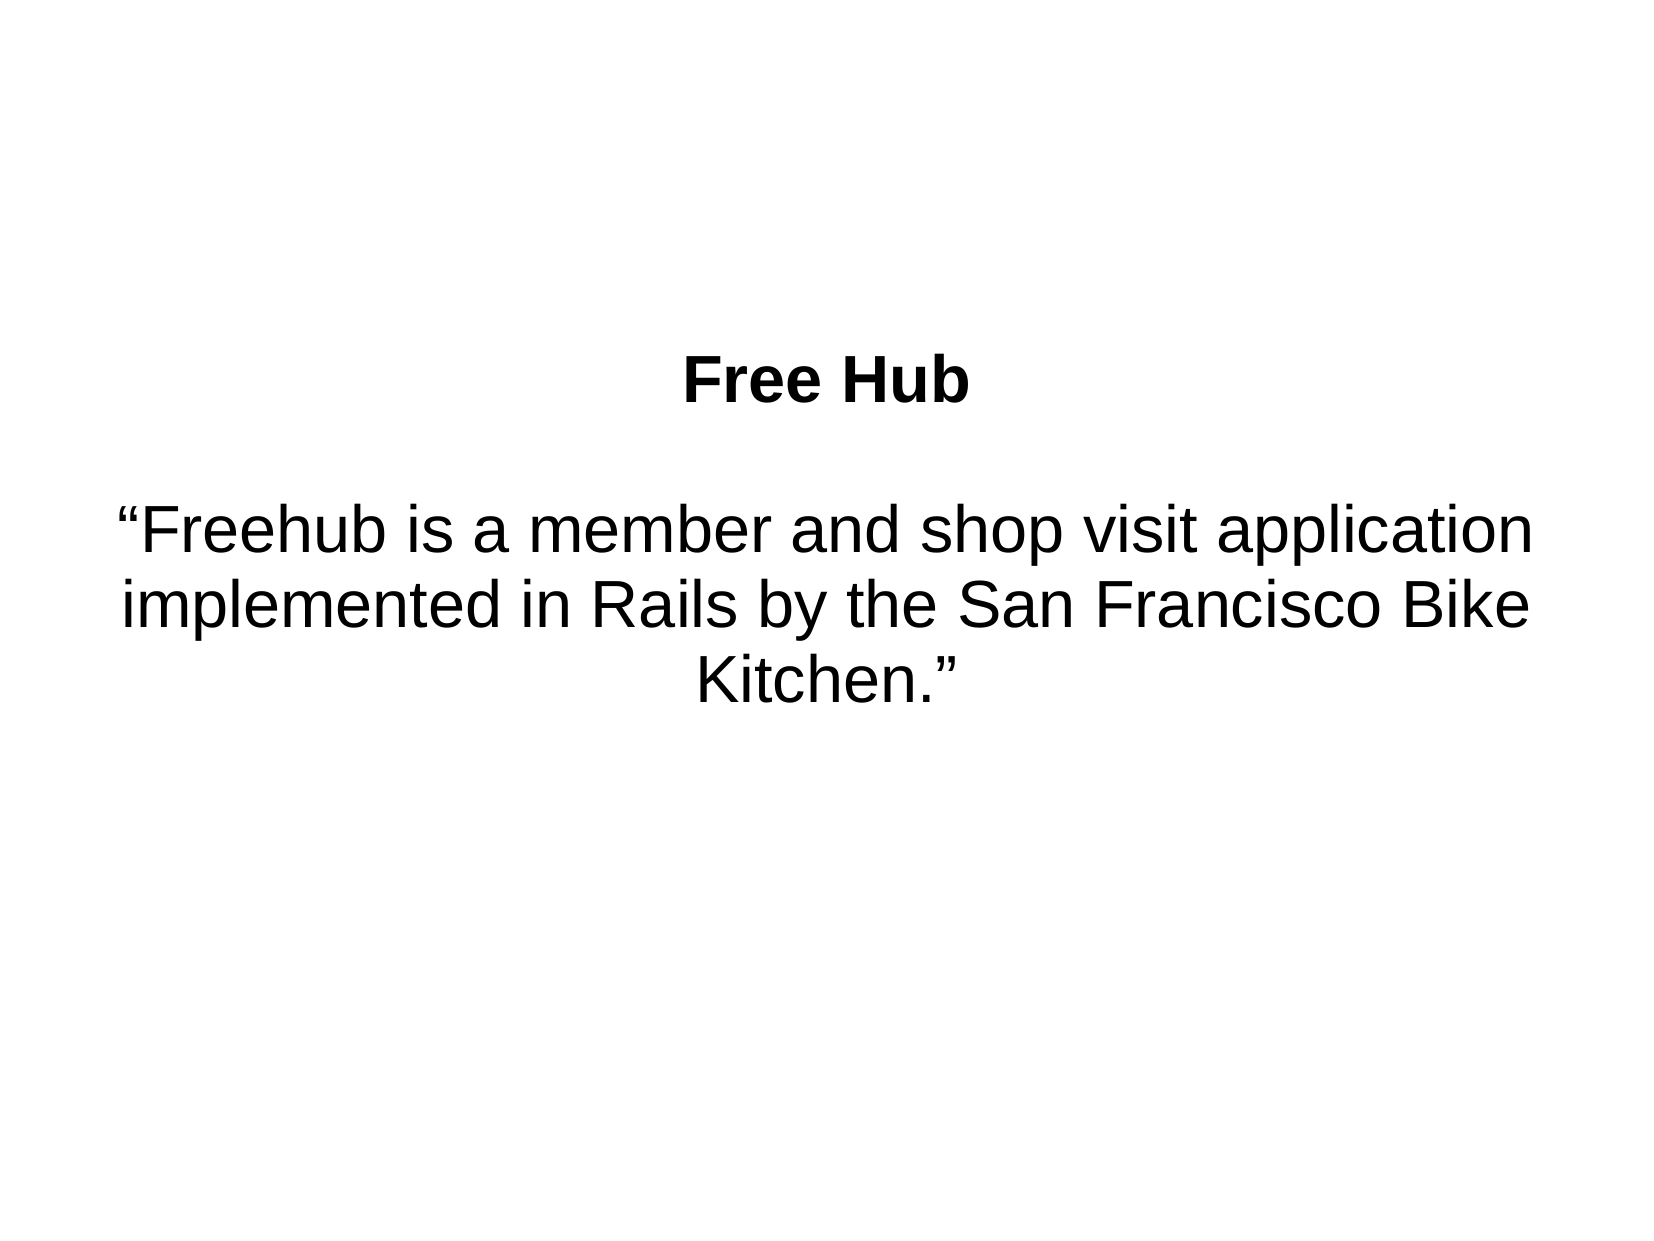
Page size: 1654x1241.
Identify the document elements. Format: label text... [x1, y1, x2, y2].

subtitle Free Hub “Freehub is a member and shop visit application implemented in Rails by the San Francisco Bike Kitchen.” [82, 49, 1571, 1010]
